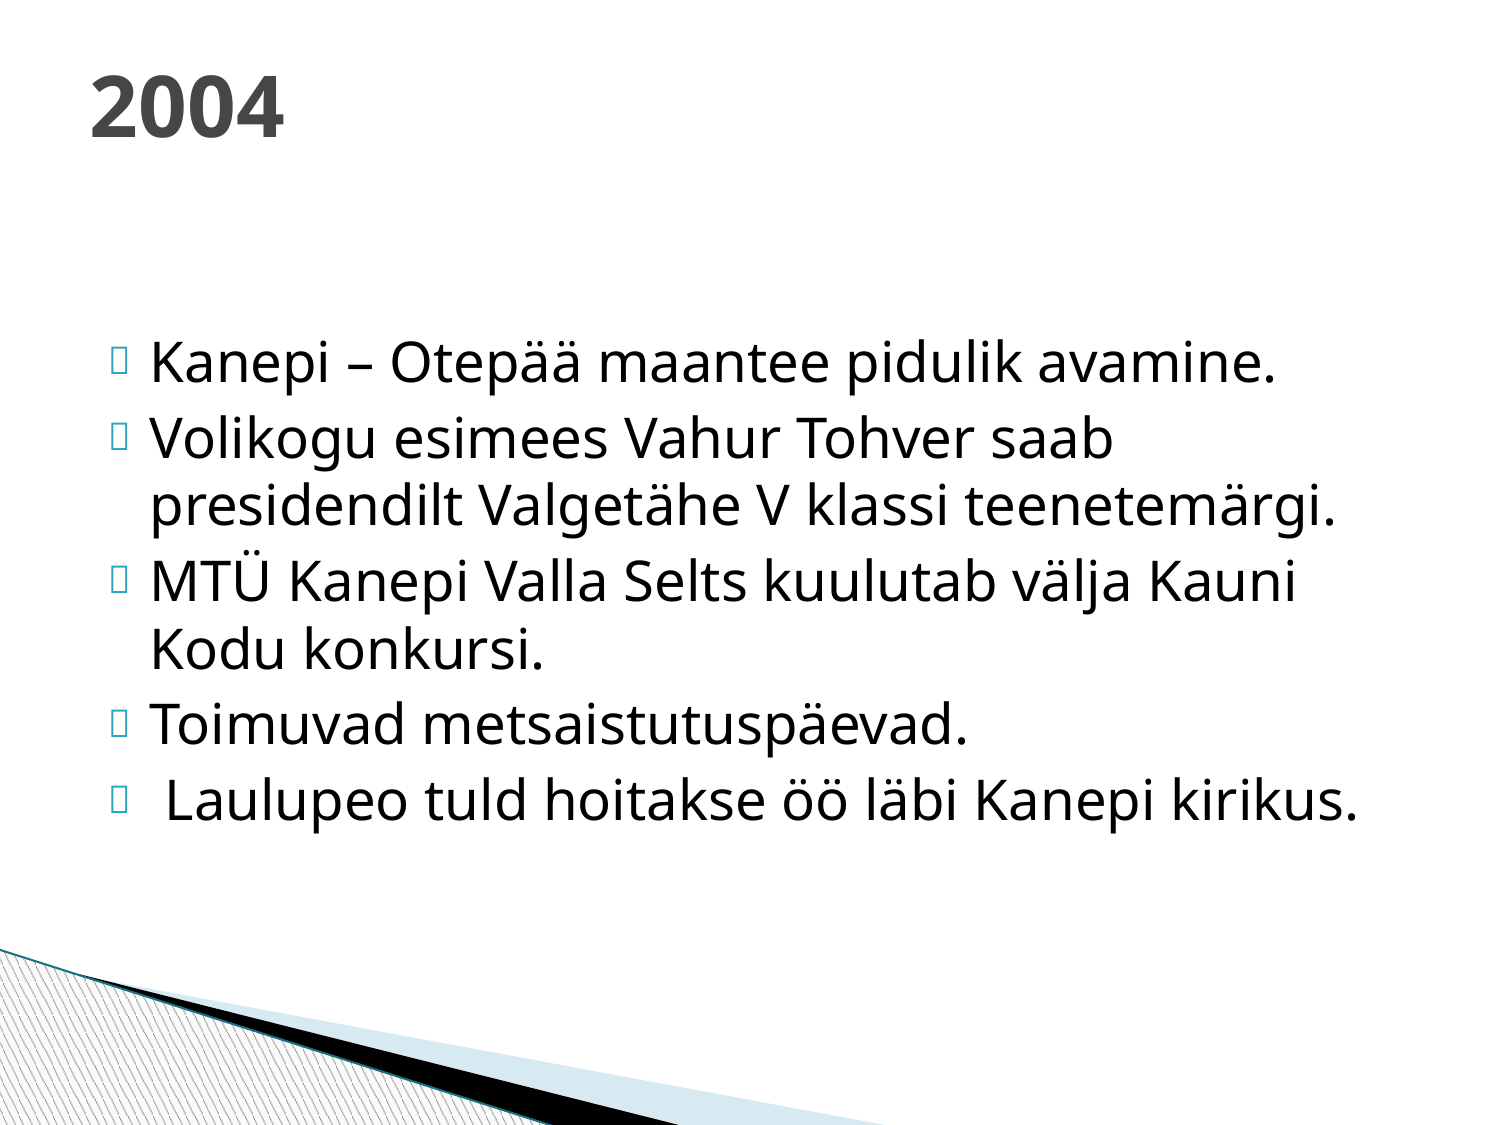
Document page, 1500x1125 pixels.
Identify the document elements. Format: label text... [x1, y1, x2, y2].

list Kanepi – Otepää maantee pidulik avamine. Volikogu esimees Vahur Tohver saab presidendilt Valgetähe V klassi teenetemärgi. MTÜ Kanepi Valla Selts kuulutab välja Kauni Kodu konkursi. Toimuvad metsaistutuspäevad. Laulupeo tuld hoitakse öö läbi Kanepi kirikus. [75, 243, 1425, 986]
title 2004 [75, 45, 1425, 233]
picture [0, 952, 543, 1125]
